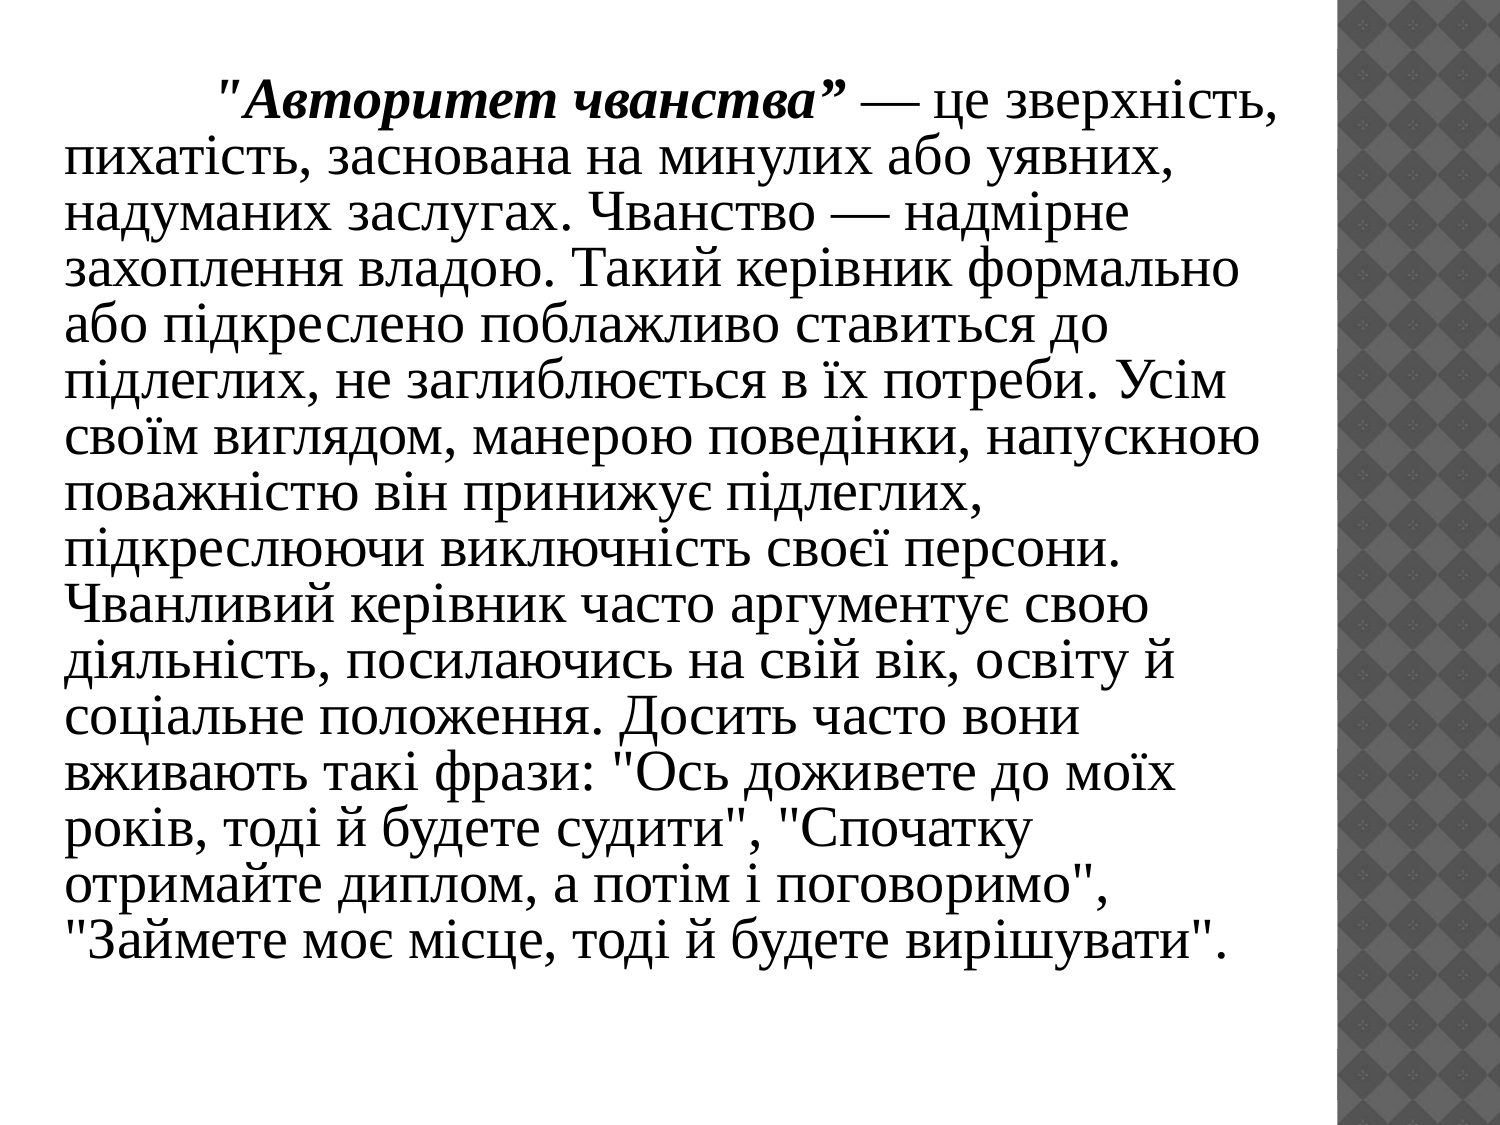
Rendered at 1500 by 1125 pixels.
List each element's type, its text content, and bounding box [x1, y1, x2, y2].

picture [1337, 0, 1500, 1125]
list "Авторитет чванства” — це зверхність, пихатість, зас­нована на минулих або уявних, надуманих заслугах. Чванство — надмірне захоплення владою. Такий керівник формально або підкреслено поблажливо ставиться до підлеглих, не заглиблюється в їх потреби. Усім своїм виглядом, манерою поведінки, напускною поважністю він при­нижує підлеглих, підкреслюючи виключність своєї персони. Чванливий керівник часто аргументує свою діяльність, посилаючись на свій вік, освіту й соціальне положення. Досить часто вони вживають такі фрази: "Ось доживете до моїх років, тоді й будете судити", "Спочатку отримайте диплом, а потім і поговоримо", "Займете моє місце, тоді й будете вирішувати". [49, 66, 1317, 1001]
